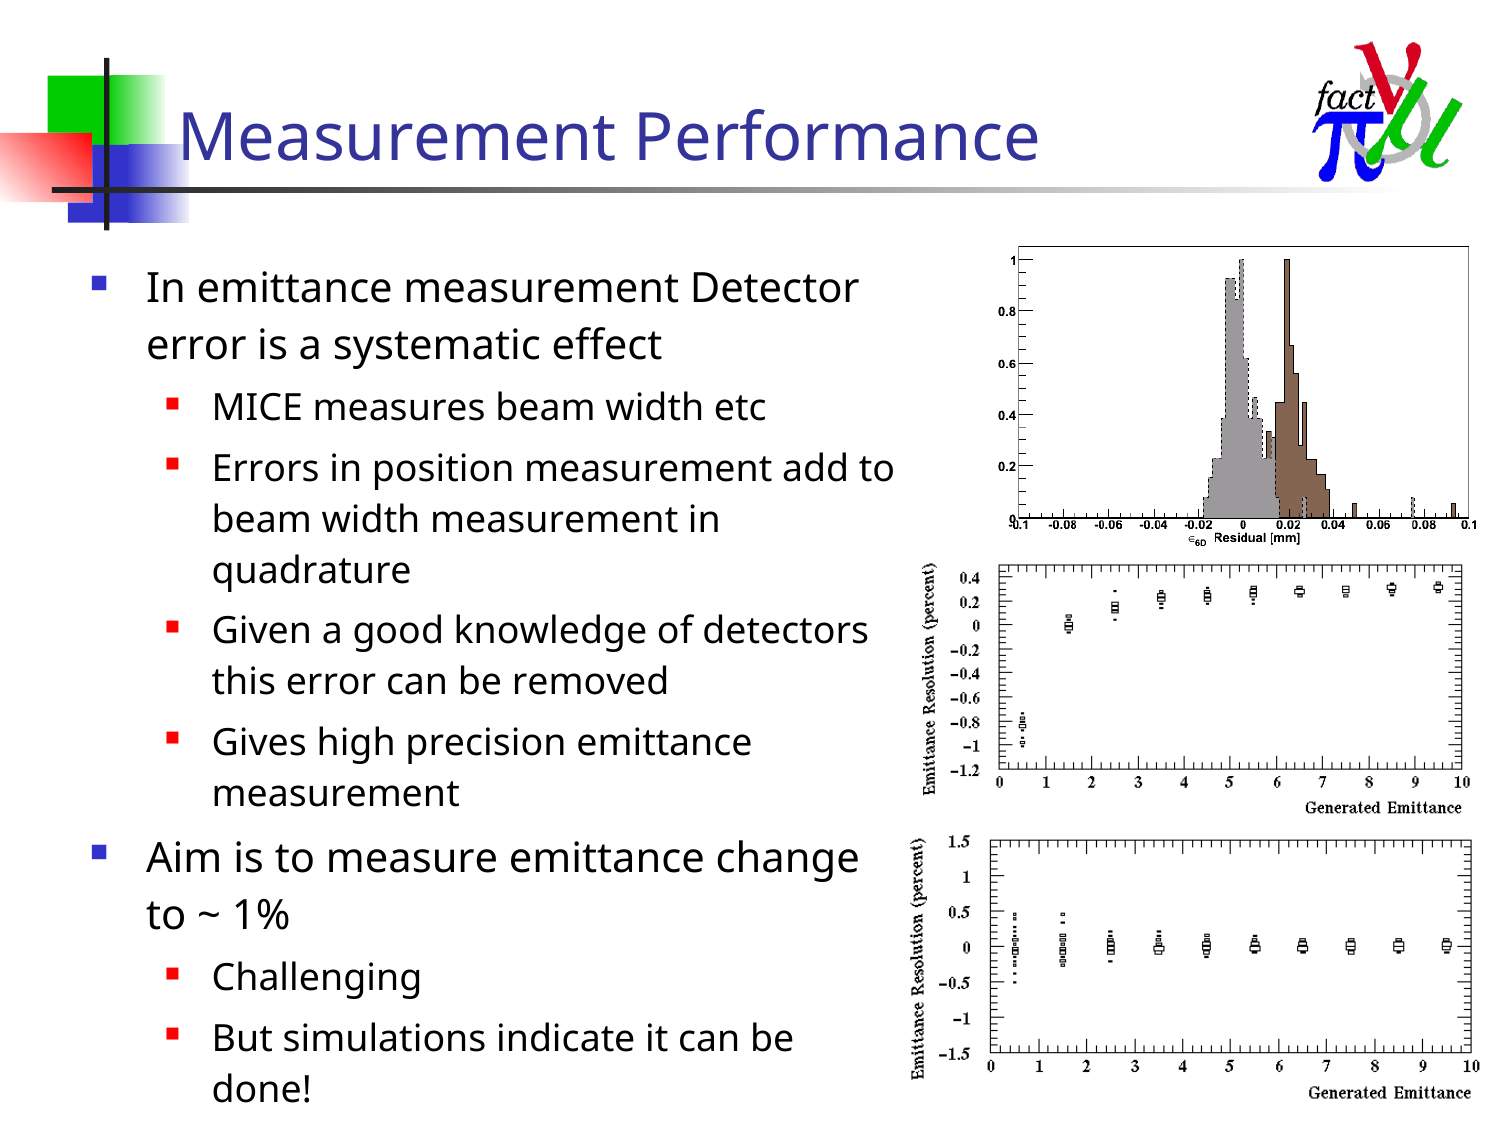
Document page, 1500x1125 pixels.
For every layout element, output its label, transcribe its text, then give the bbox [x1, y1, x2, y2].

picture [1441, 41, 1463, 188]
picture [875, 556, 1500, 1113]
picture [962, 212, 1500, 551]
title Measurement Performance [162, 0, 1441, 188]
list In emittance measurement Detector error is a systematic effect MICE measures beam width etc Errors in position measurement add to beam width measurement in quadrature Given a good knowledge of detectors this error can be removed Gives high precision emittance measurement Aim is to measure emittance change to ~ 1% Challenging But simulations indicate it can be done! [75, 249, 913, 1125]
